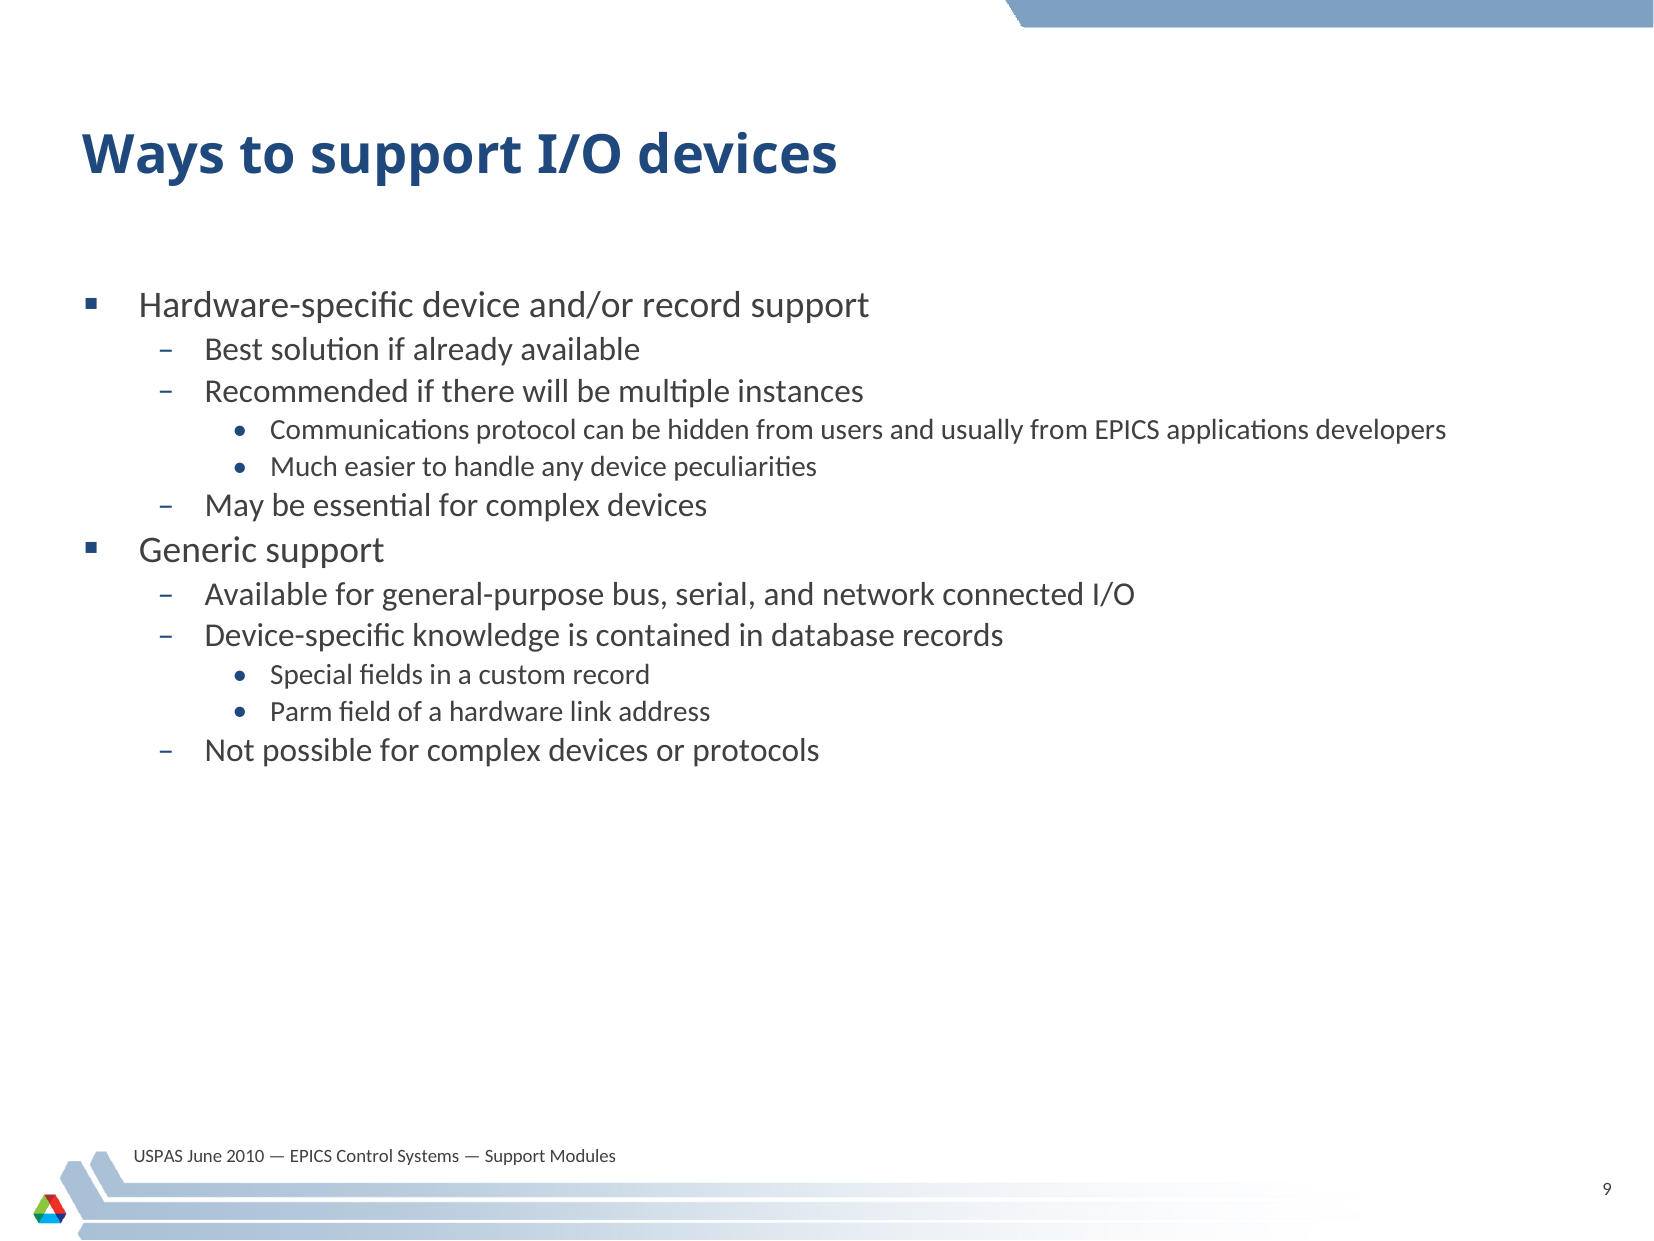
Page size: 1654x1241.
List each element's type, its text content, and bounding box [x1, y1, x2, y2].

title Ways to support I/O devices [82, 49, 1571, 257]
picture [0, 0, 1654, 29]
list Hardware-specific device and/or record support Best solution if already available Recommended if there will be multiple instances Communications protocol can be hidden from users and usually from EPICS applications developers Much easier to handle any device peculiarities May be essential for complex devices Generic support Available for general-purpose bus, serial, and network connected I/O Device-specific knowledge is contained in database records Special fields in a custom record Parm field of a hardware link address Not possible for complex devices or protocols [82, 289, 1571, 868]
picture [0, 1143, 1654, 1240]
